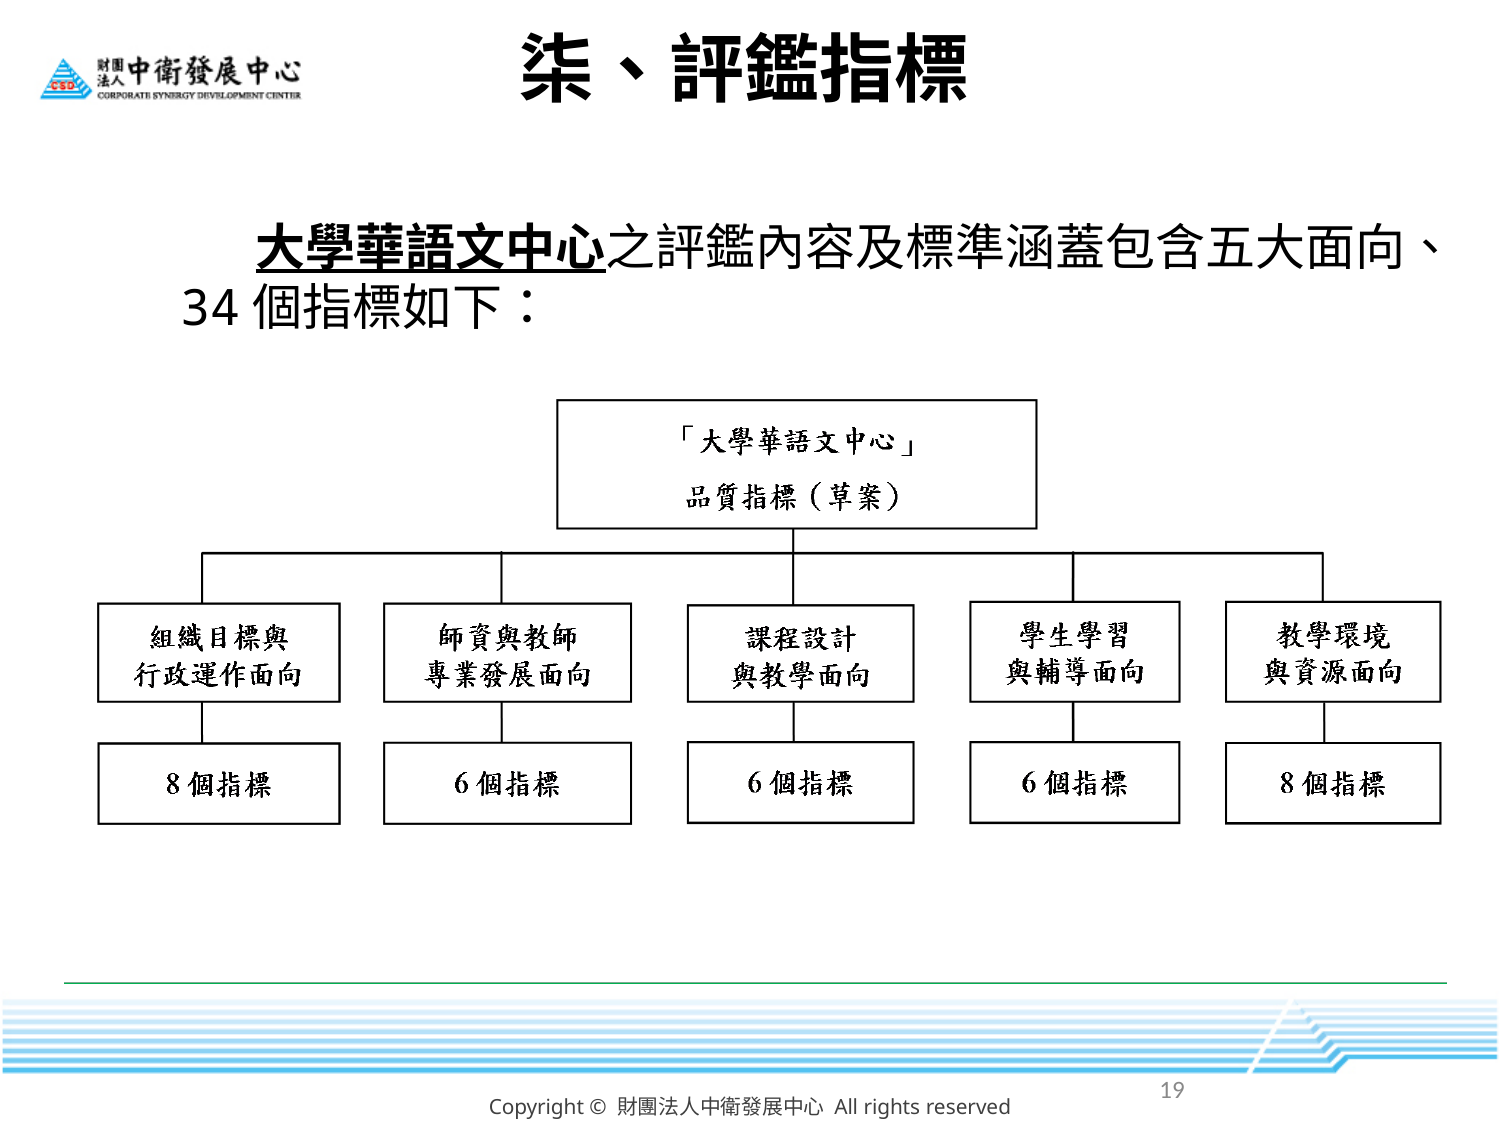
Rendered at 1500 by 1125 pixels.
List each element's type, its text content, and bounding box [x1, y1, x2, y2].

list 大學華語文中心之評鑑內容及標準涵蓋包含五大面向、34個指標如下： [53, 208, 1436, 362]
title 柒、評鑑指標 [41, 7, 1447, 127]
text_box 19 [1144, 1058, 1495, 1119]
picture [64, 385, 1447, 1000]
